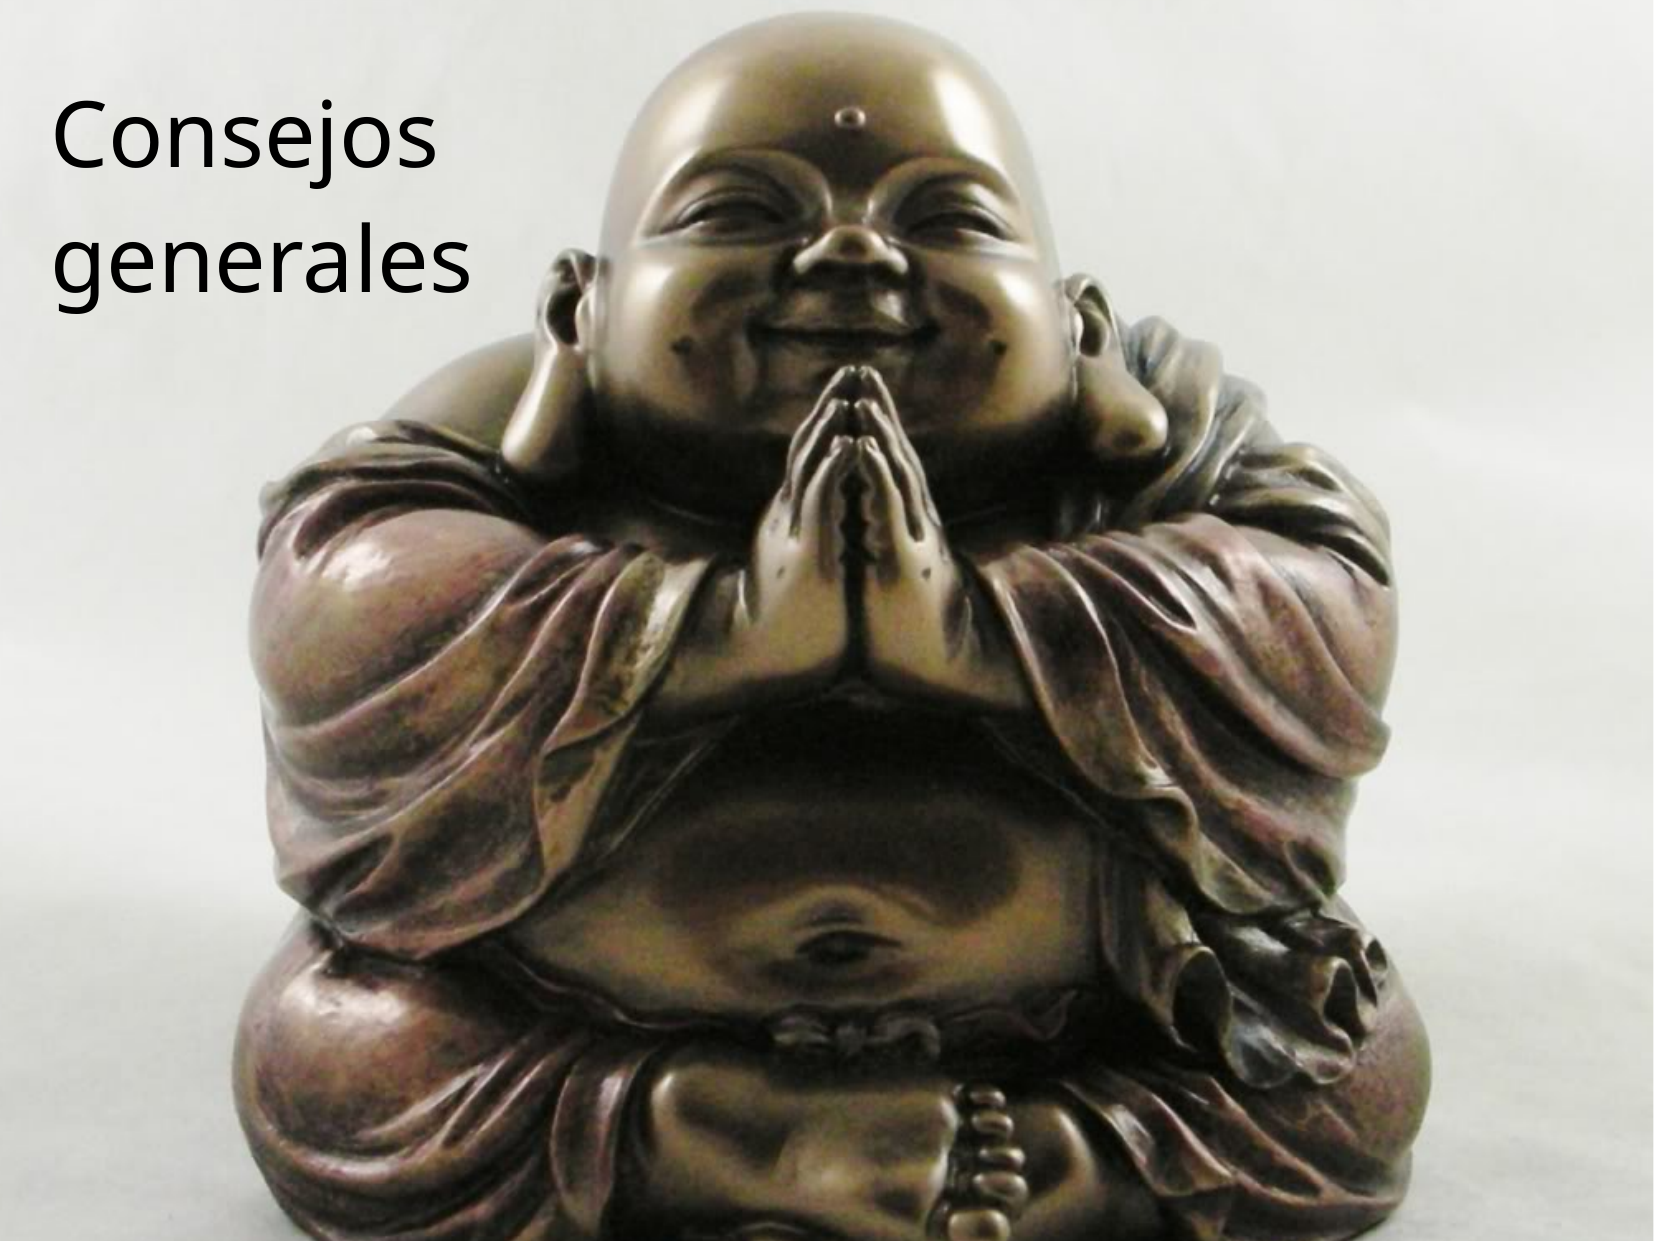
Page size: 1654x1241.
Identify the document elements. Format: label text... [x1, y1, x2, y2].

picture [0, 0, 1654, 1241]
text_box Consejos generales [35, 62, 497, 328]
